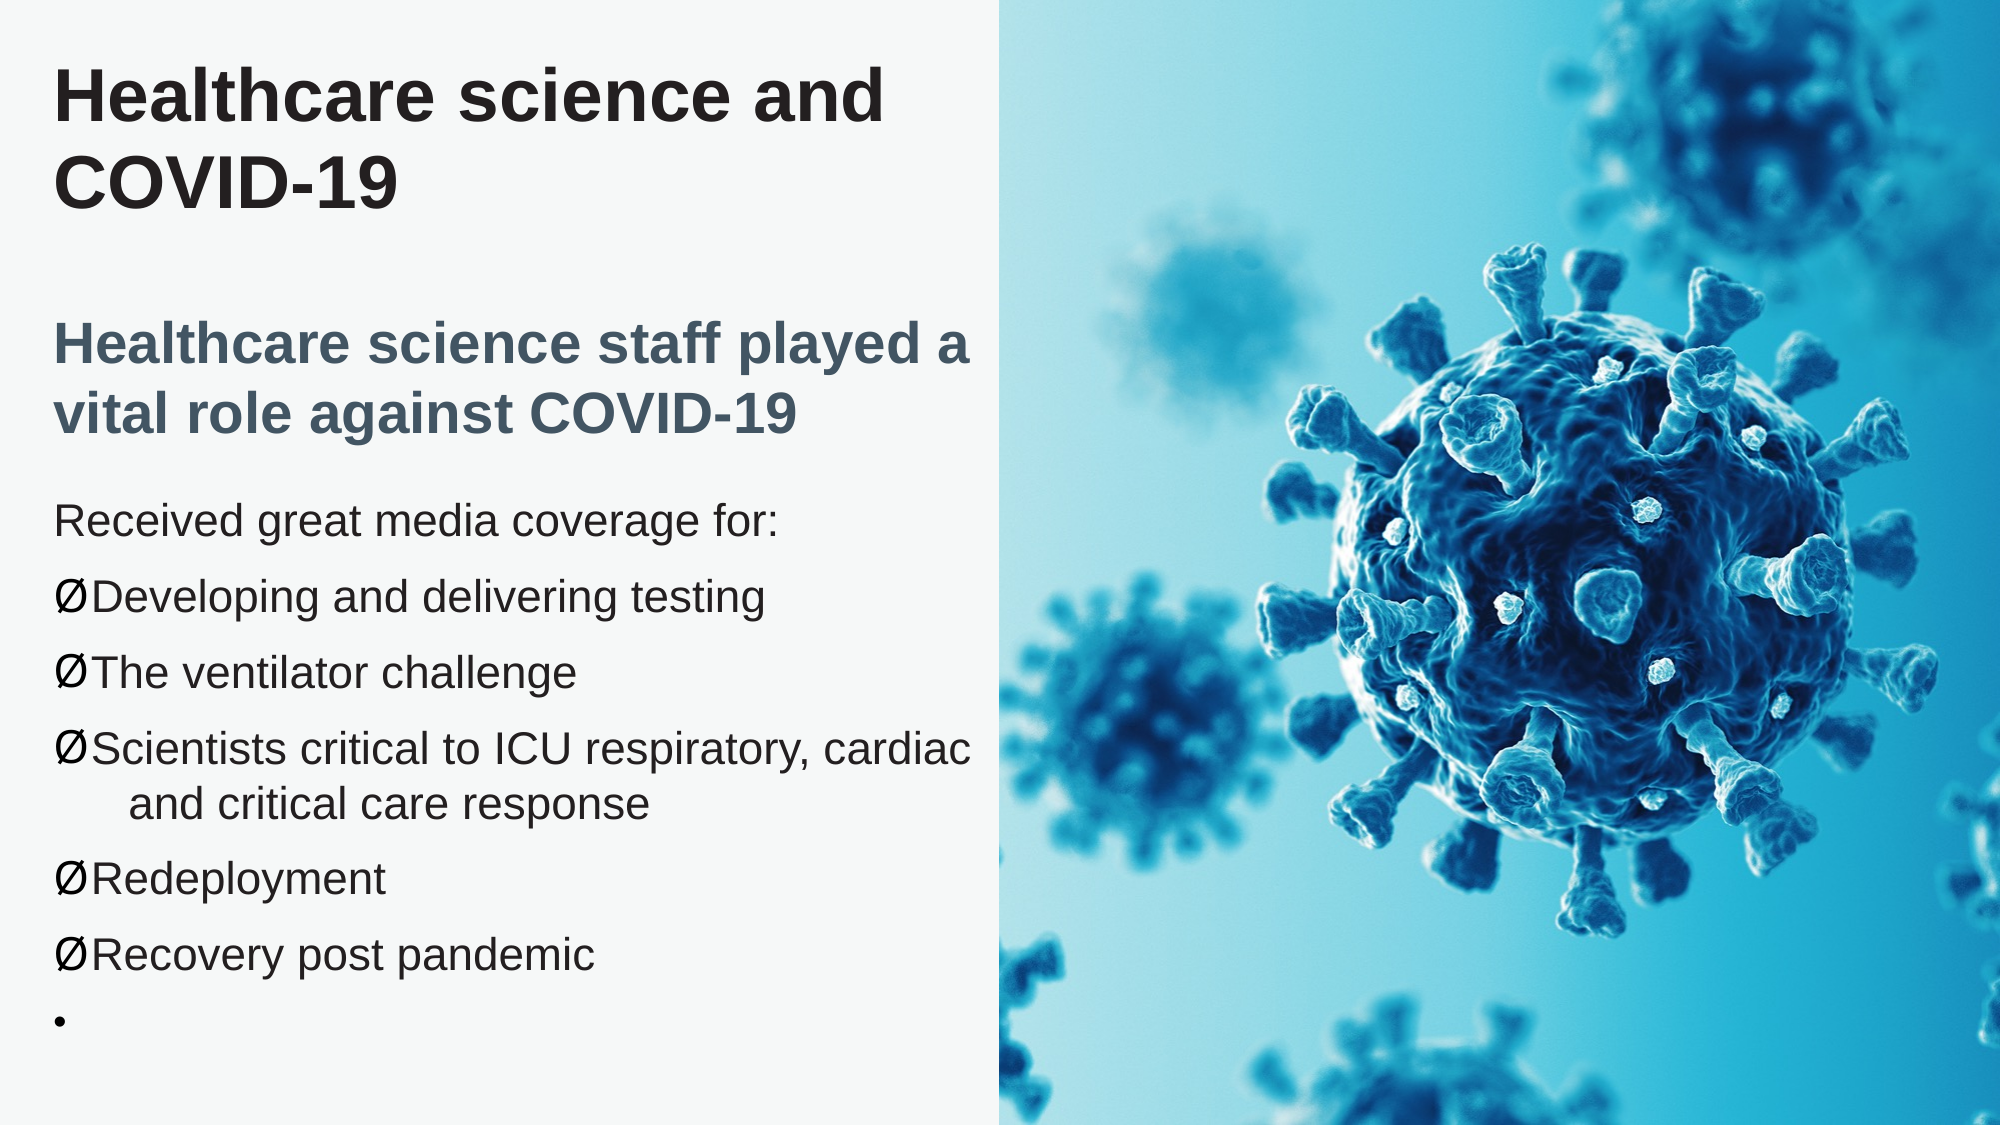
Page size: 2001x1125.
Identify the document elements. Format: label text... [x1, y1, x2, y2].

text_box Healthcare science staff played a vital role against COVID-19 [38, 297, 1001, 455]
picture [999, 0, 2000, 1125]
title Healthcare science and COVID-19 [38, 40, 974, 240]
list Received great media coverage for: Developing and delivering testing The ventilator challenge Scientists critical to ICU respiratory, cardiac and critical care response Redeployment Recovery post pandemic [38, 483, 1001, 1020]
